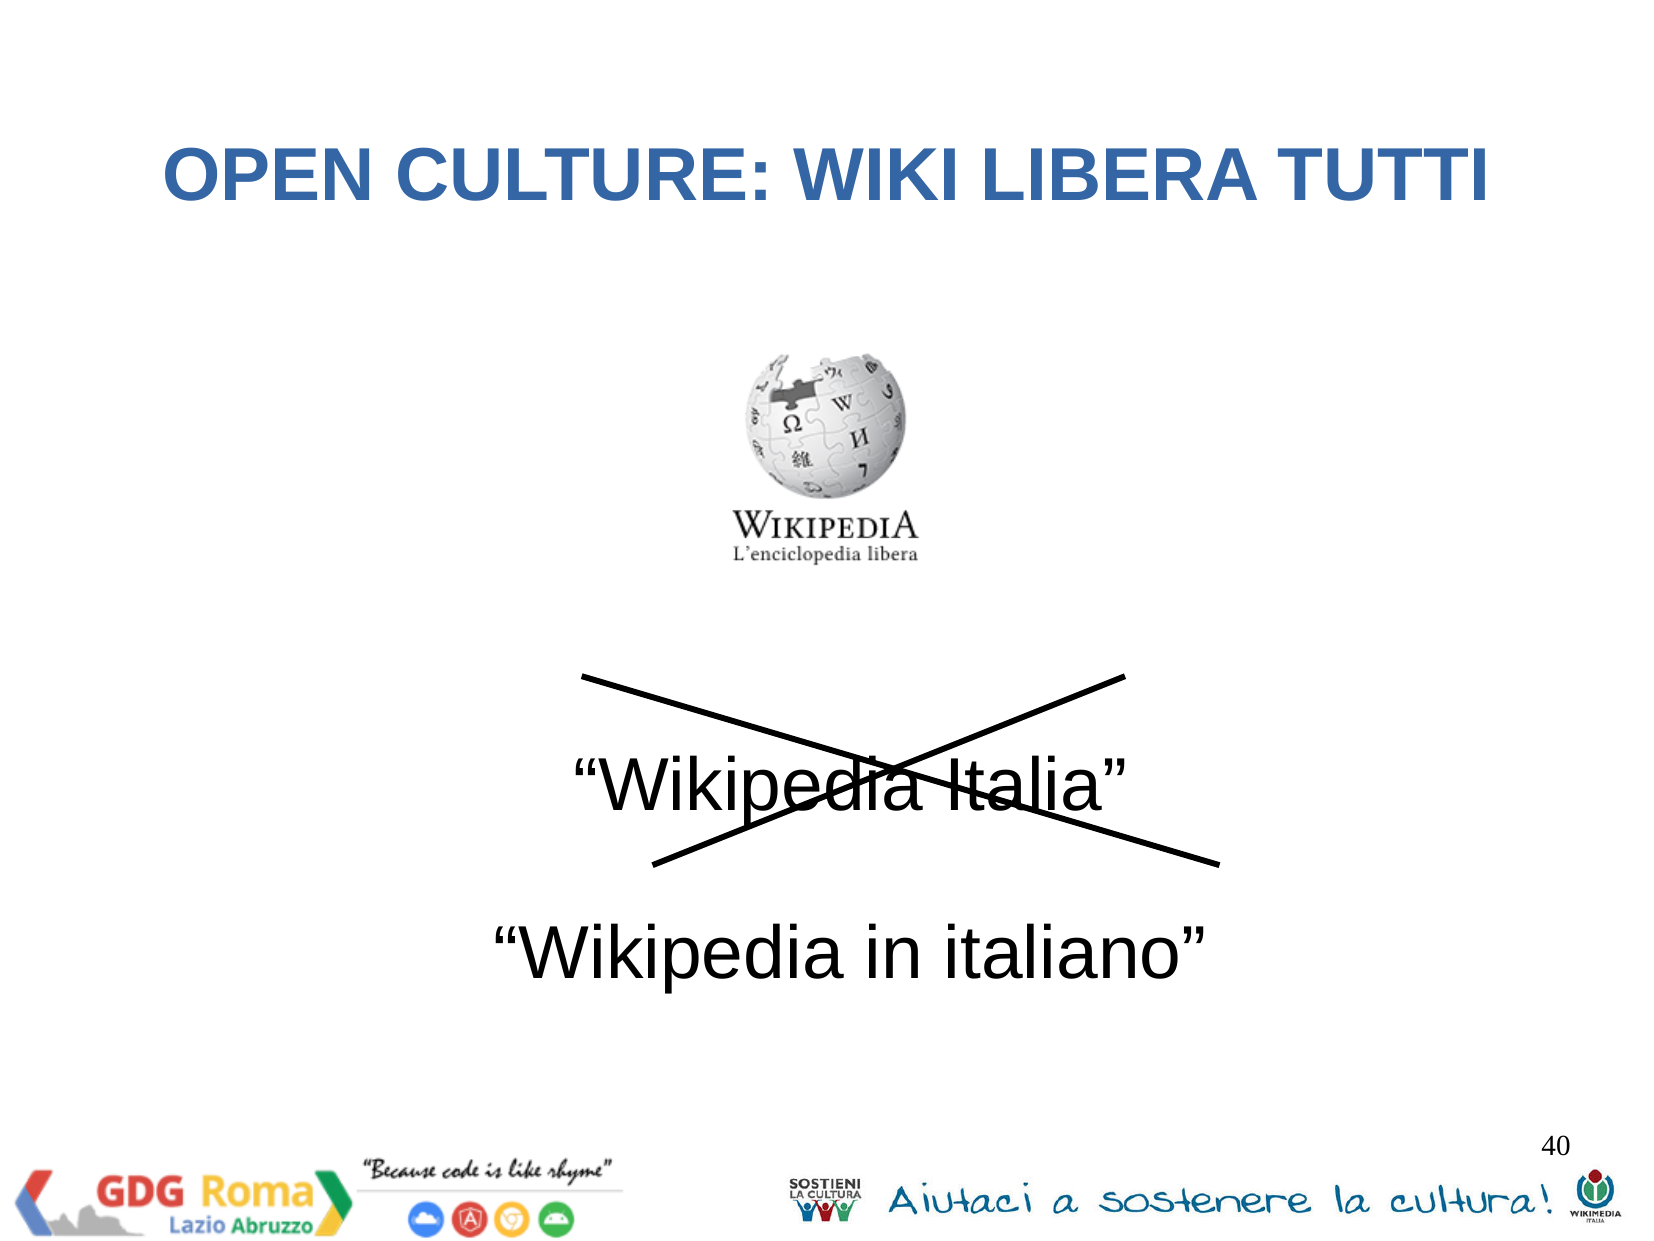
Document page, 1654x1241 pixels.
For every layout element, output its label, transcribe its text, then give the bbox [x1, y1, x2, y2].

title OPEN CULTURE: WIKI LIBERA TUTTI [11, 17, 1642, 249]
picture [772, 1163, 1648, 1233]
picture [720, 330, 932, 573]
picture [11, 1155, 626, 1241]
text_box “Wikipedia Italia” “Wikipedia in italiano” [94, 614, 1607, 1123]
